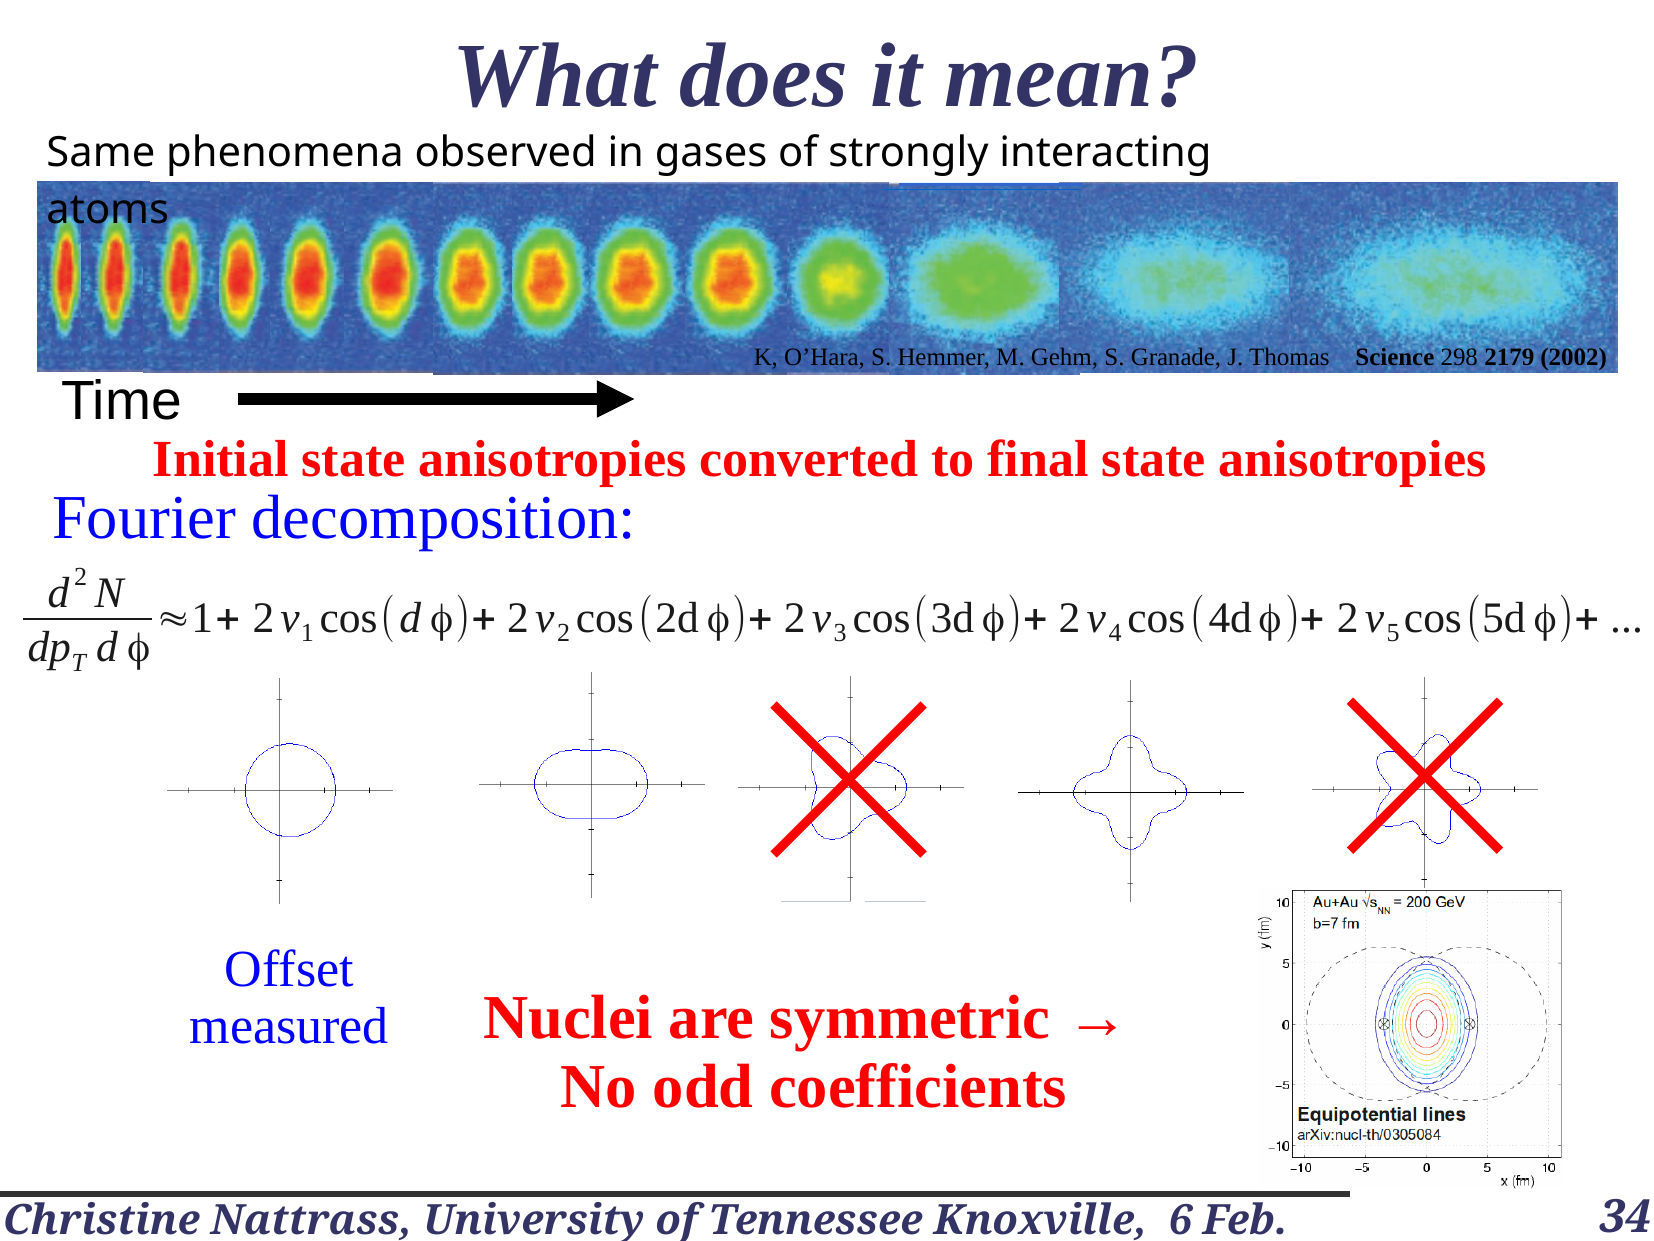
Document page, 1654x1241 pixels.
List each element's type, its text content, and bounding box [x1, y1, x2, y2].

text_box Offset measured [157, 932, 421, 1063]
picture [1018, 680, 1244, 902]
text_box Fourier decomposition: [37, 475, 901, 560]
picture [37, 182, 1618, 375]
text_box Time [46, 356, 197, 439]
title What does it mean? [82, 19, 1571, 131]
text_box Same phenomena observed in gases of strongly interacting atoms [31, 114, 1328, 188]
text_box Initial state anisotropies converted to final state anisotropies [138, 422, 1564, 495]
text_box Nuclei are symmetric → No odd coefficients [412, 975, 1201, 1129]
picture [479, 678, 705, 898]
picture [1258, 678, 1562, 1189]
picture [738, 678, 964, 902]
chart [14, 561, 1649, 678]
picture [167, 678, 393, 904]
text_box K, O’Hara, S. Hemmer, M. Gehm, S. Granade, J. Thomas Science 298 2179 (2002) [594, 332, 1629, 379]
